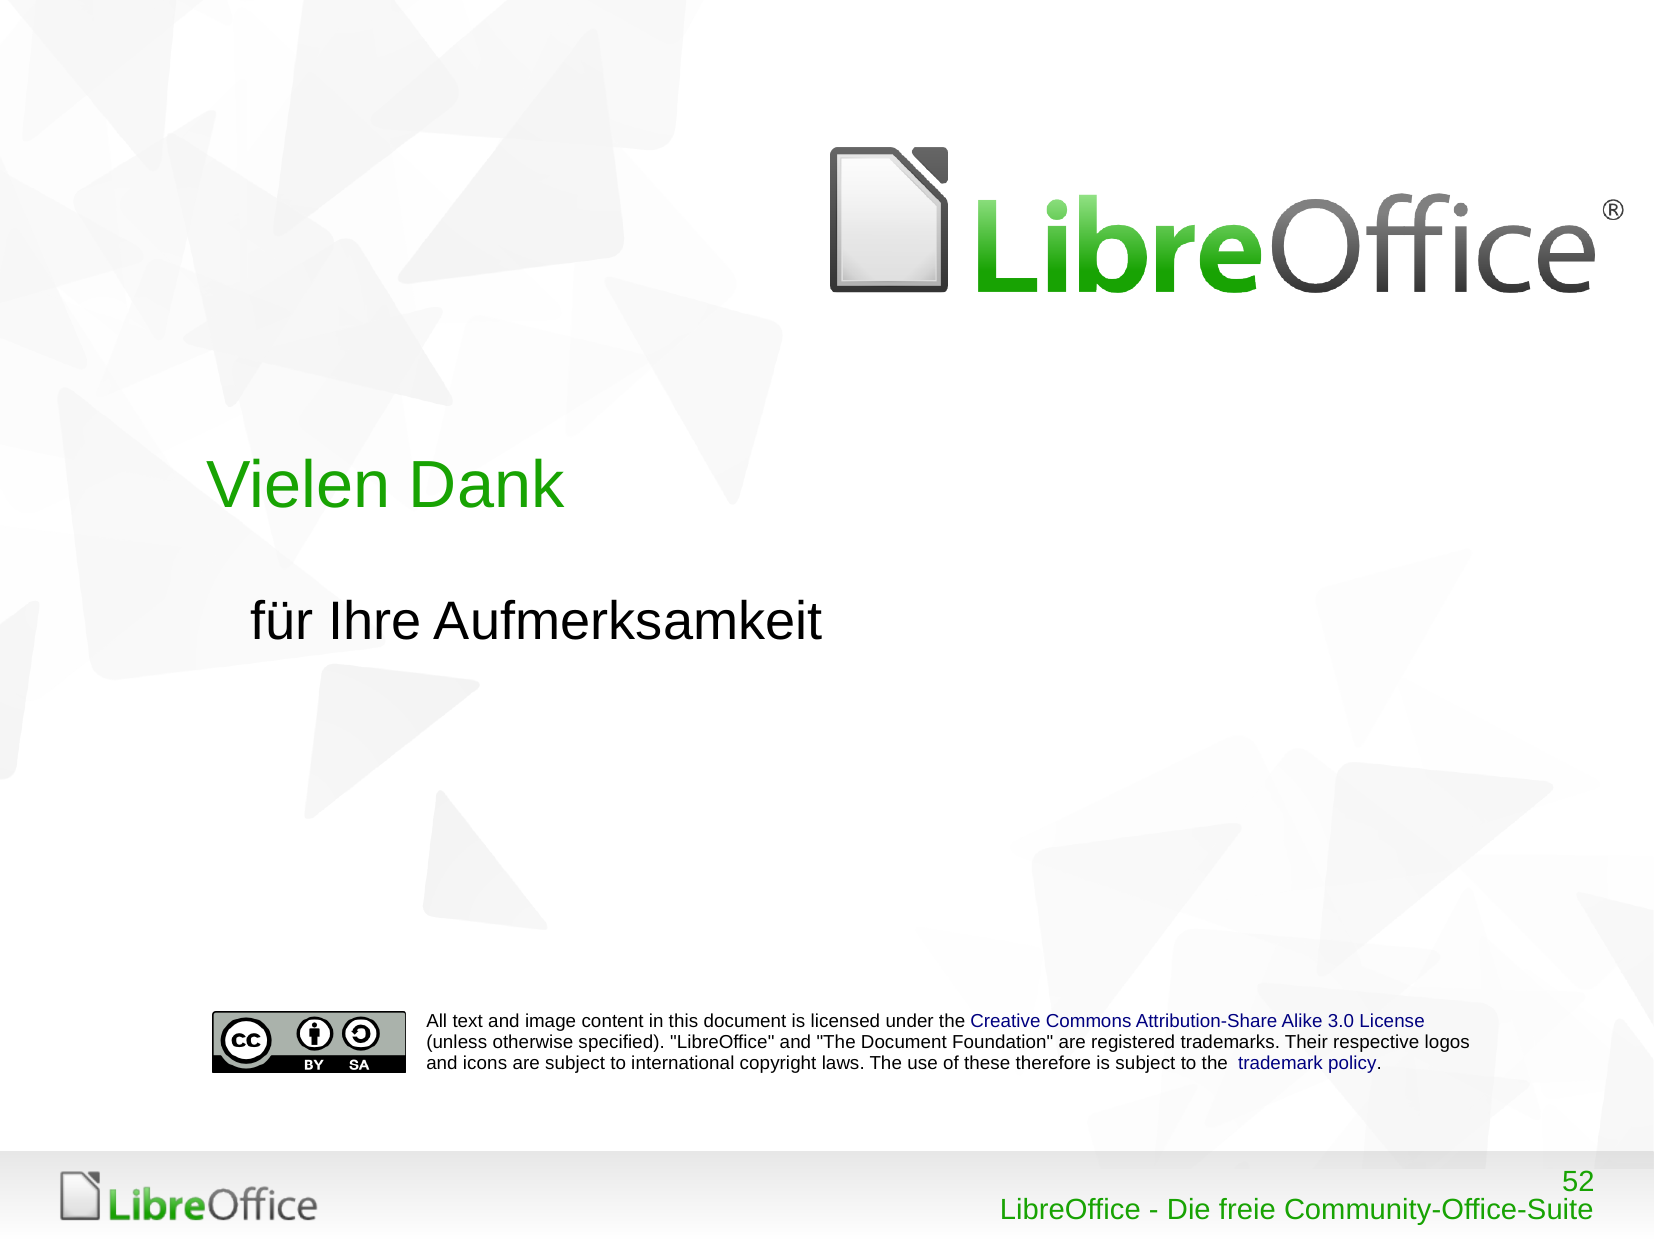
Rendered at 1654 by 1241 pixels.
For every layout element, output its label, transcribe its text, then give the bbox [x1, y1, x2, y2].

picture [41, 1152, 337, 1240]
title Vielen Dank [206, 395, 1477, 573]
list für Ihre Aufmerksamkeit [206, 590, 1477, 945]
picture [212, 1011, 406, 1073]
picture [915, 548, 1654, 1169]
picture [0, 0, 1654, 930]
